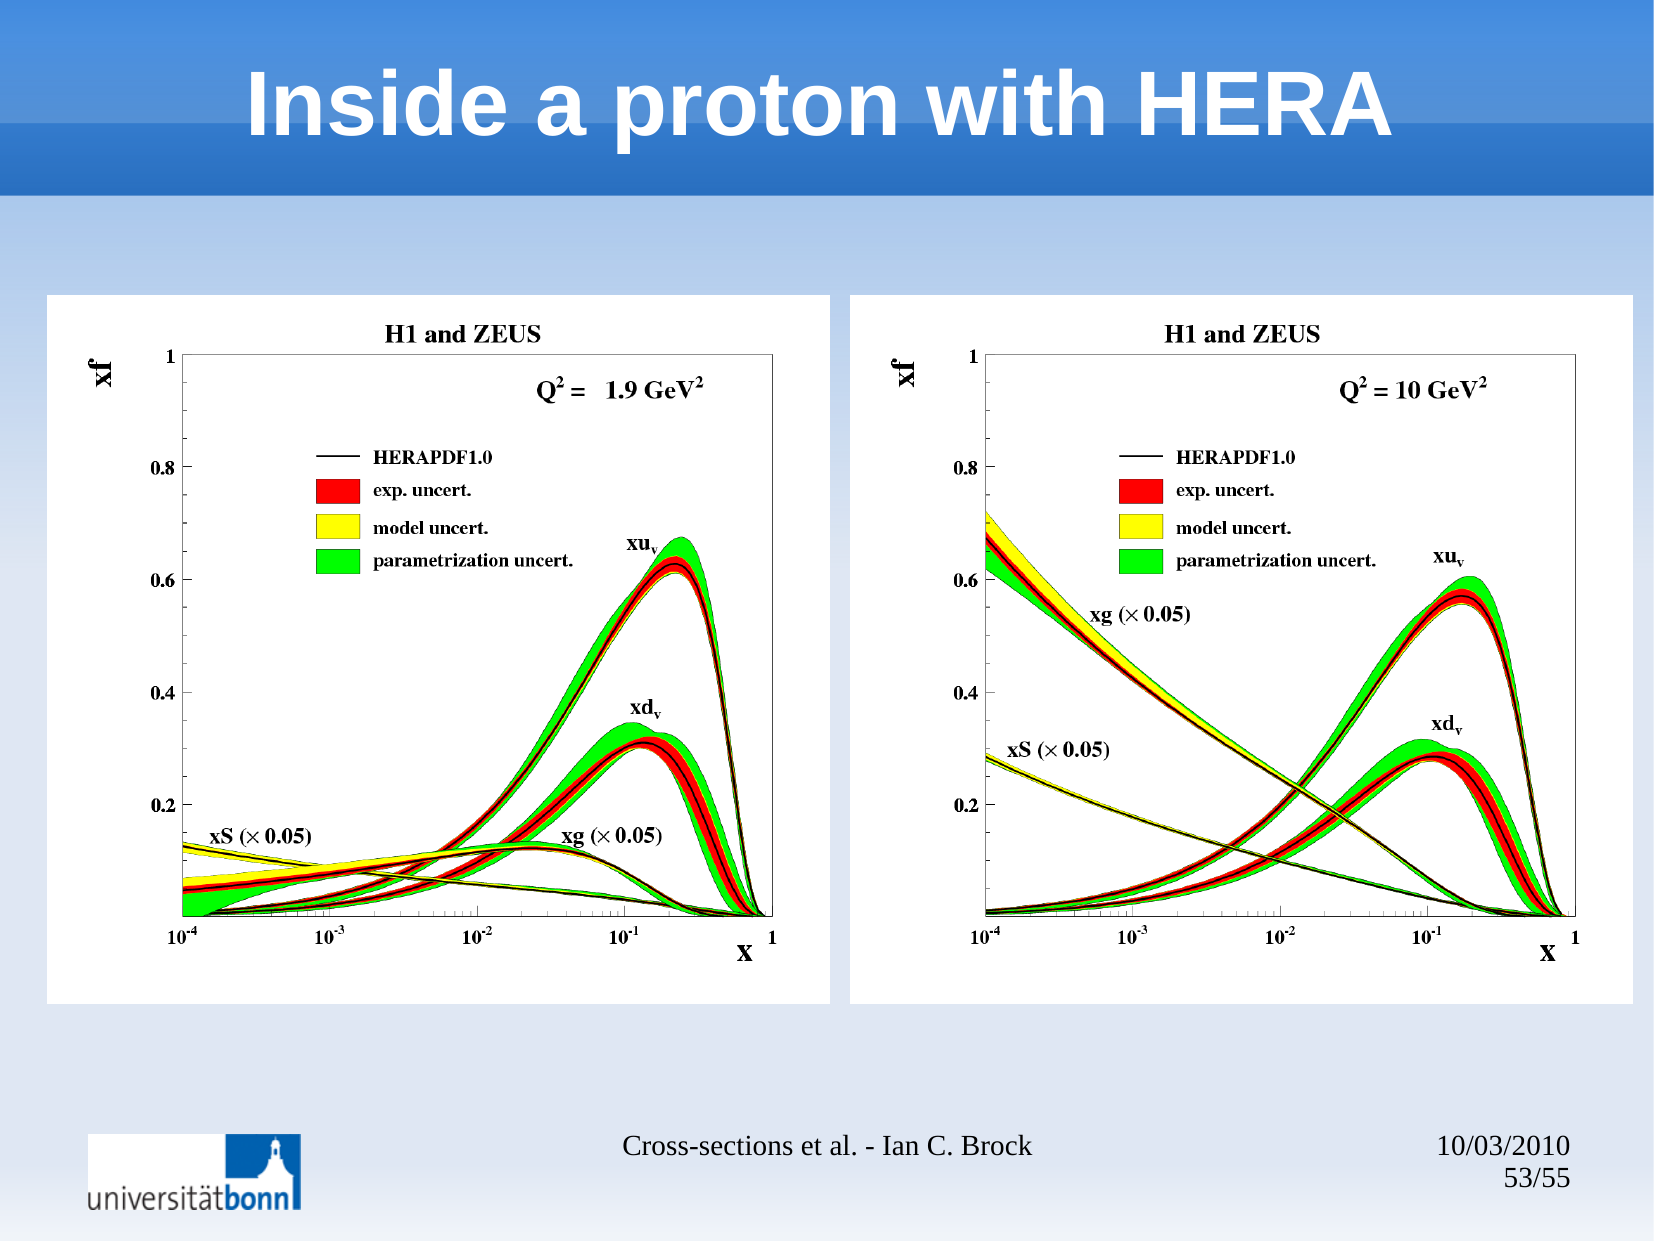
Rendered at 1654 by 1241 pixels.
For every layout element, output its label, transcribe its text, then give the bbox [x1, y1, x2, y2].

picture [0, 0, 1654, 1241]
title Inside a proton with HERA [76, 0, 1565, 208]
